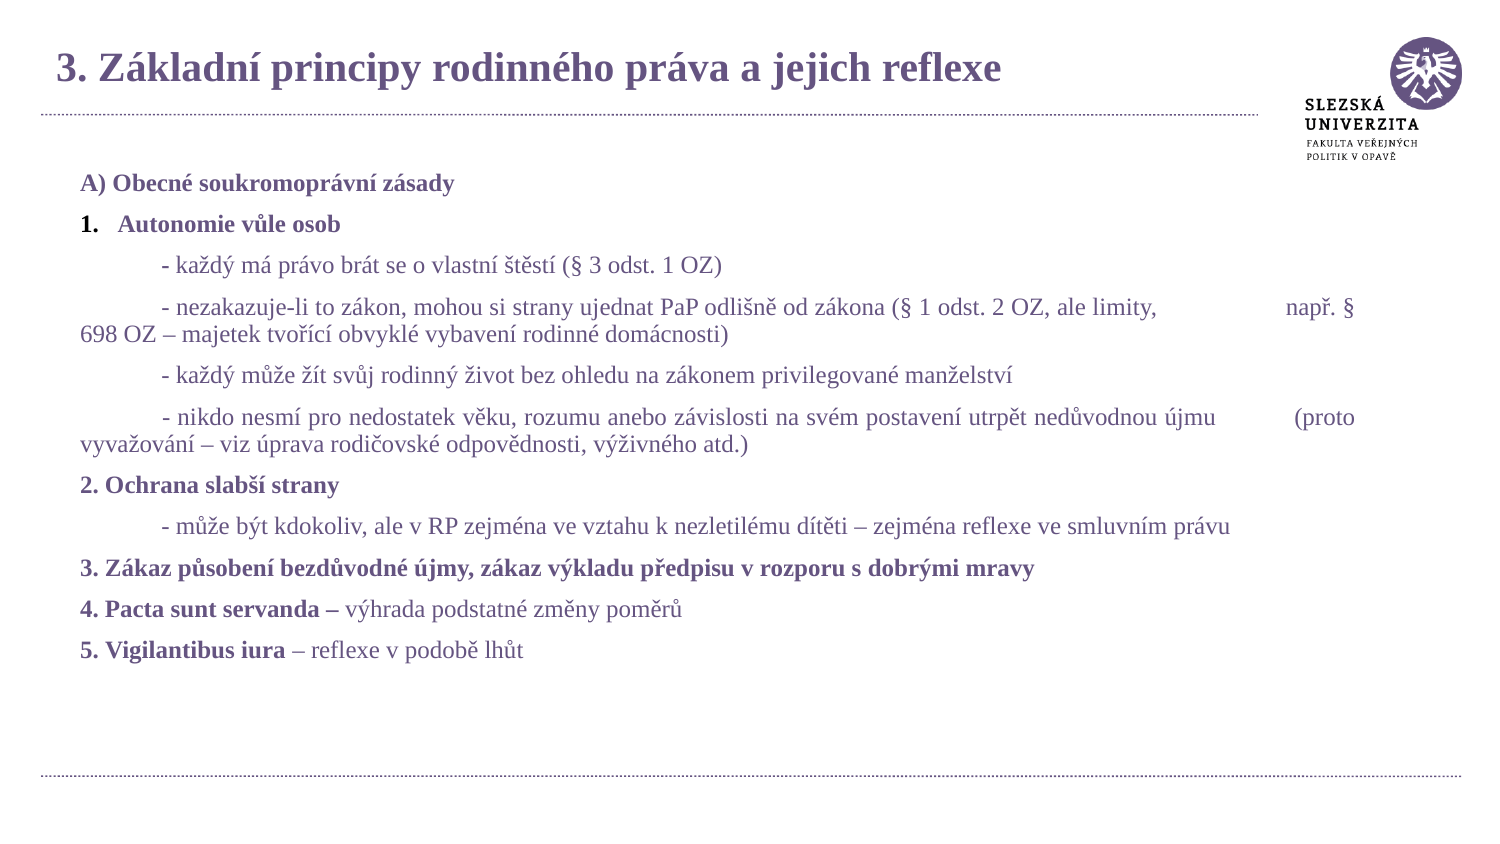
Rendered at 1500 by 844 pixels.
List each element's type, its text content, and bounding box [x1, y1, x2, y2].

text_box A) Obecné soukromoprávní zásady Autonomie vůle osob - každý má právo brát se o vlastní štěstí (§ 3 odst. 1 OZ) - nezakazuje-li to zákon, mohou si strany ujednat PaP odlišně od zákona (§ 1 odst. 2 OZ, ale limity, např. § 698 OZ – majetek tvořící obvyklé vybavení rodinné domácnosti) - každý může žít svůj rodinný život bez ohledu na zákonem privilegované manželství - nikdo nesmí pro nedostatek věku, rozumu anebo závislosti na svém postavení utrpět nedůvodnou újmu (proto vyvažování – viz úprava rodičovské odpovědnosti, výživného atd.) 2. Ochrana slabší strany - může být kdokoliv, ale v RP zejména ve vztahu k nezletilému dítěti – zejména reflexe ve smluvním právu 3. Zákaz působení bezdůvodné újmy, zákaz výkladu předpisu v rozporu s dobrými mravy 4. Pacta sunt servanda – výhrada podstatné změny poměrů 5. Vigilantibus iura – reflexe v podobě lhůt [64, 161, 1385, 784]
title 3. Základní principy rodinného práva a jejich reflexe [41, 32, 1220, 116]
